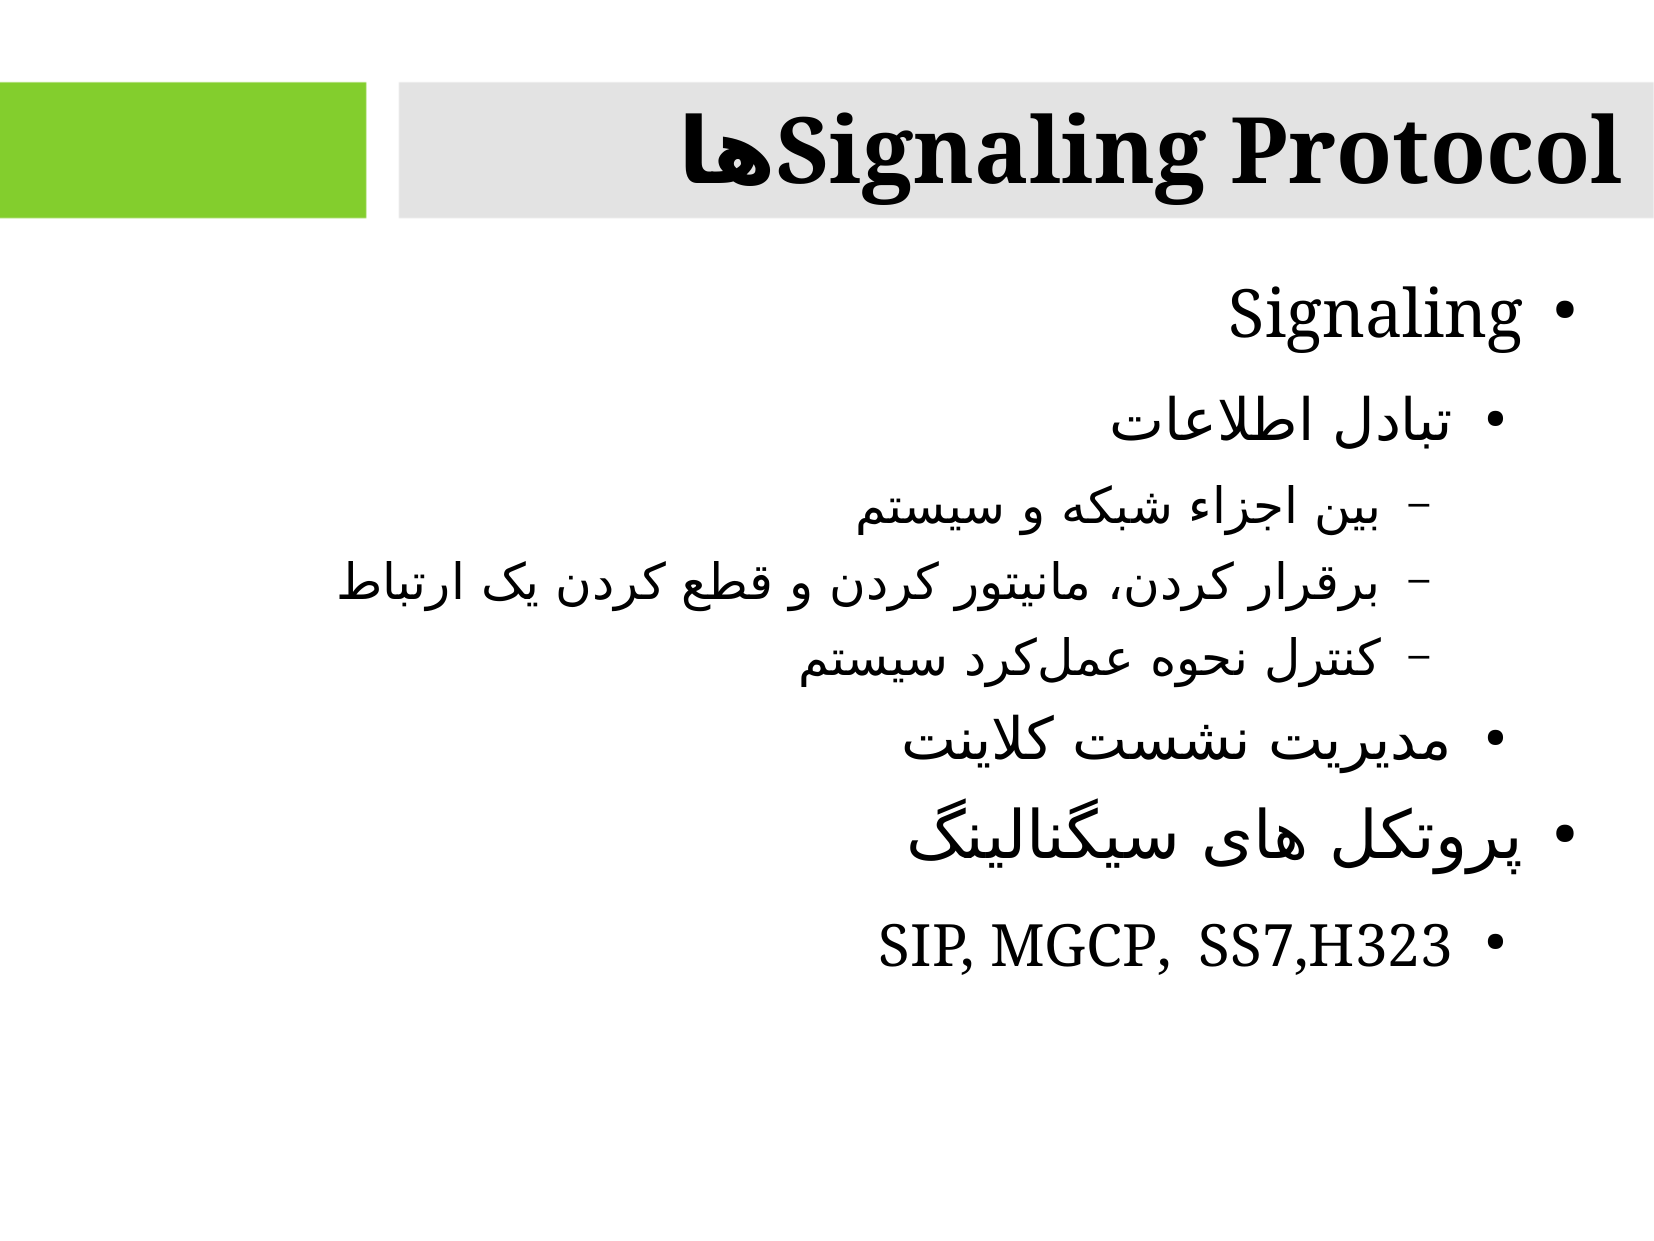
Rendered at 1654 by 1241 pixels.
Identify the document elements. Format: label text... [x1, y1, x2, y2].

list Signaling تبادل اطلاعات بین اجزاء شبکه و سیستم برقرار کردن، مانیتور کردن و قطع کردن یک ارتباط کنترل نحوه عمل‌کرد سیستم مدیریت نشست کلاینت پروتکل های سیگنالینگ SS7,H323 , SIP, MGCP [82, 265, 1595, 1152]
picture [0, 0, 1654, 1241]
title Signaling Protocolها [313, 73, 1625, 223]
